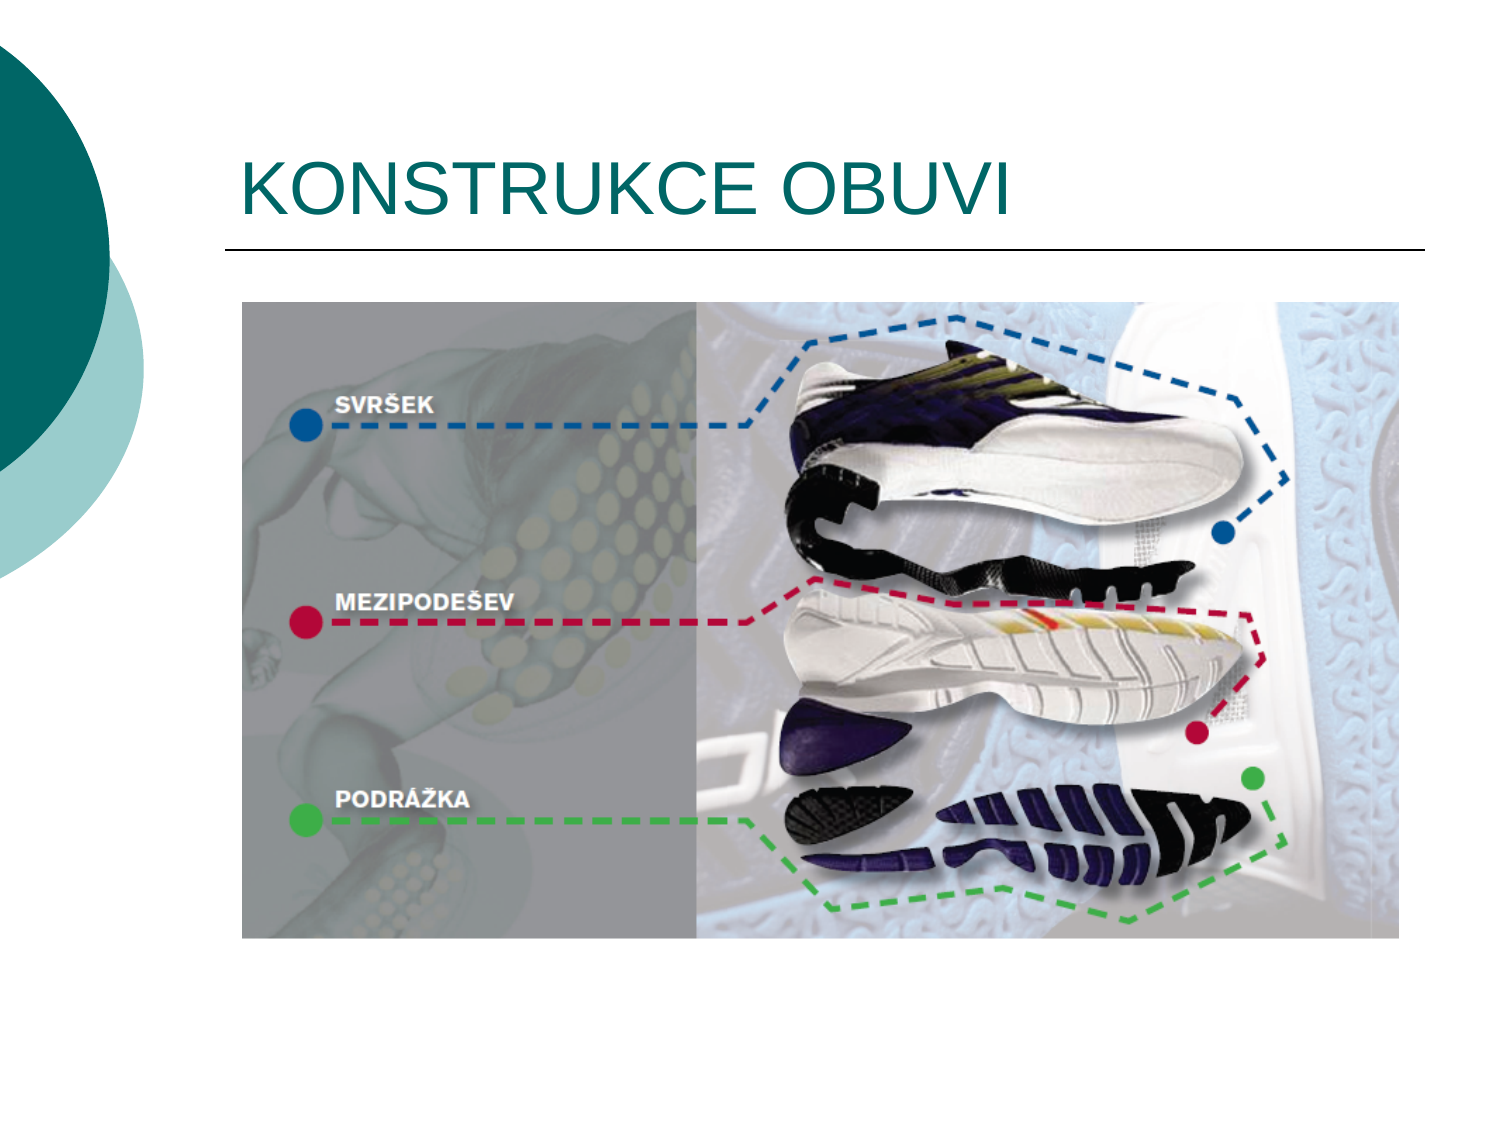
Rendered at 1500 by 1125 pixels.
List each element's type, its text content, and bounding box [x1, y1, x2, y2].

picture [242, 302, 1399, 950]
title KONSTRUKCE OBUVI [224, 49, 1425, 237]
